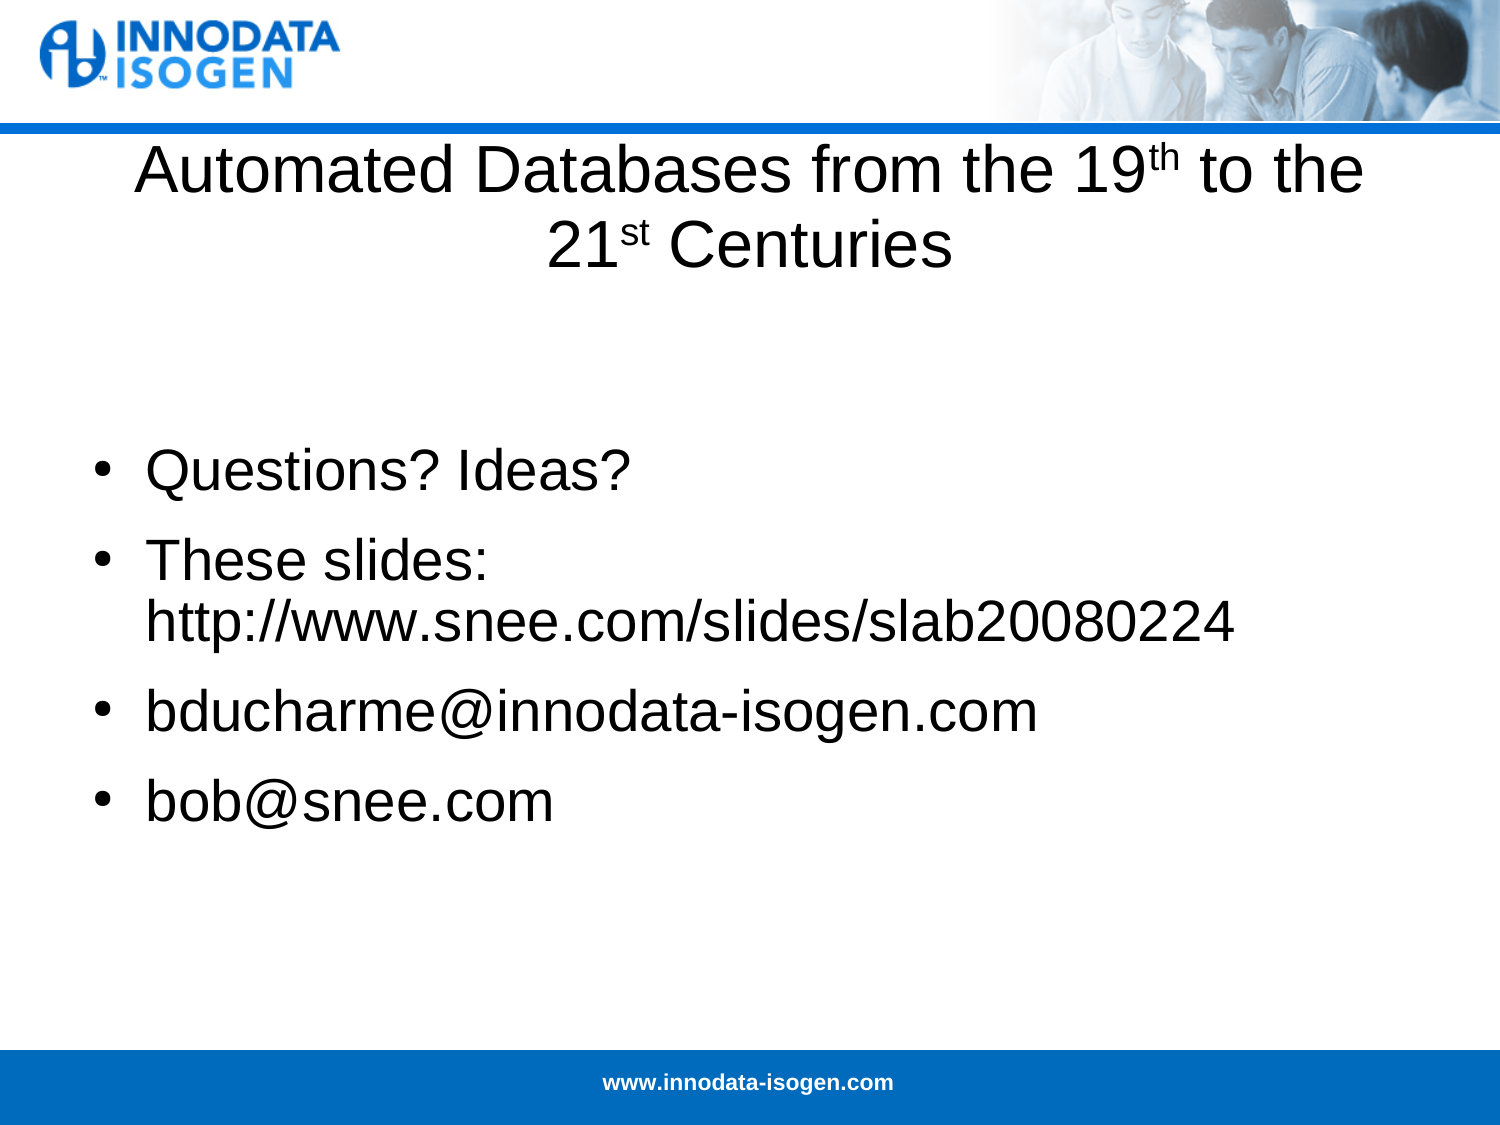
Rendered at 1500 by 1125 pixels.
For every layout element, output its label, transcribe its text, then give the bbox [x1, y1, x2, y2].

picture [0, 123, 74, 134]
list Questions? Ideas? These slides: http://www.snee.com/slides/slab20080224 bducharme@innodata-isogen.com bob@snee.com [74, 442, 1425, 1006]
title Automated Databases from the 19th to the 21st Centuries [74, 112, 1426, 301]
picture [1426, 123, 1500, 134]
picture [0, 0, 1500, 121]
